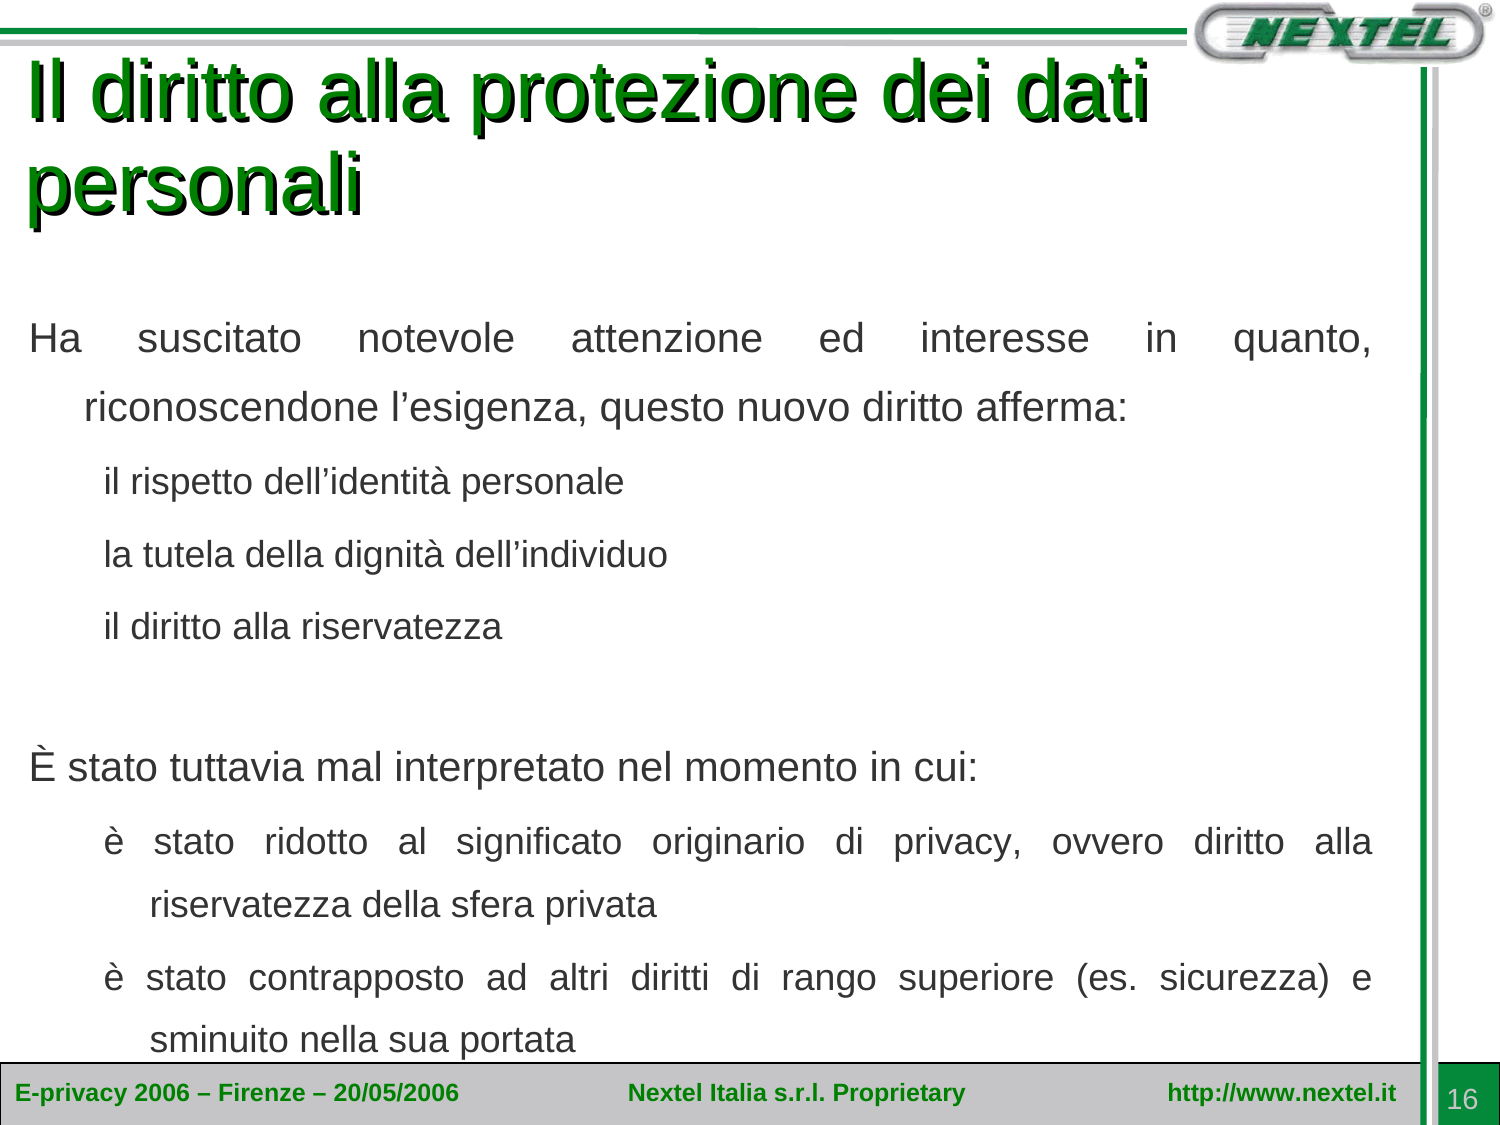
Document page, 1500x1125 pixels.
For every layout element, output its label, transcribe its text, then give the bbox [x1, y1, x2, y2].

list Ha suscitato notevole attenzione ed interesse in quanto, riconoscendone l’esigenza, questo nuovo diritto afferma: il rispetto dell’identità personale la tutela della dignità dell’individuo il diritto alla riservatezza È stato tuttavia mal interpretato nel momento in cui: è stato ridotto al significato originario di privacy, ovvero diritto alla riservatezza della sfera privata è stato contrapposto ad altri diritti di rango superiore (es. sicurezza) e sminuito nella sua portata [13, 283, 1388, 1048]
picture [1187, 0, 1500, 67]
title Il diritto alla protezione dei dati personali [10, 28, 1182, 244]
